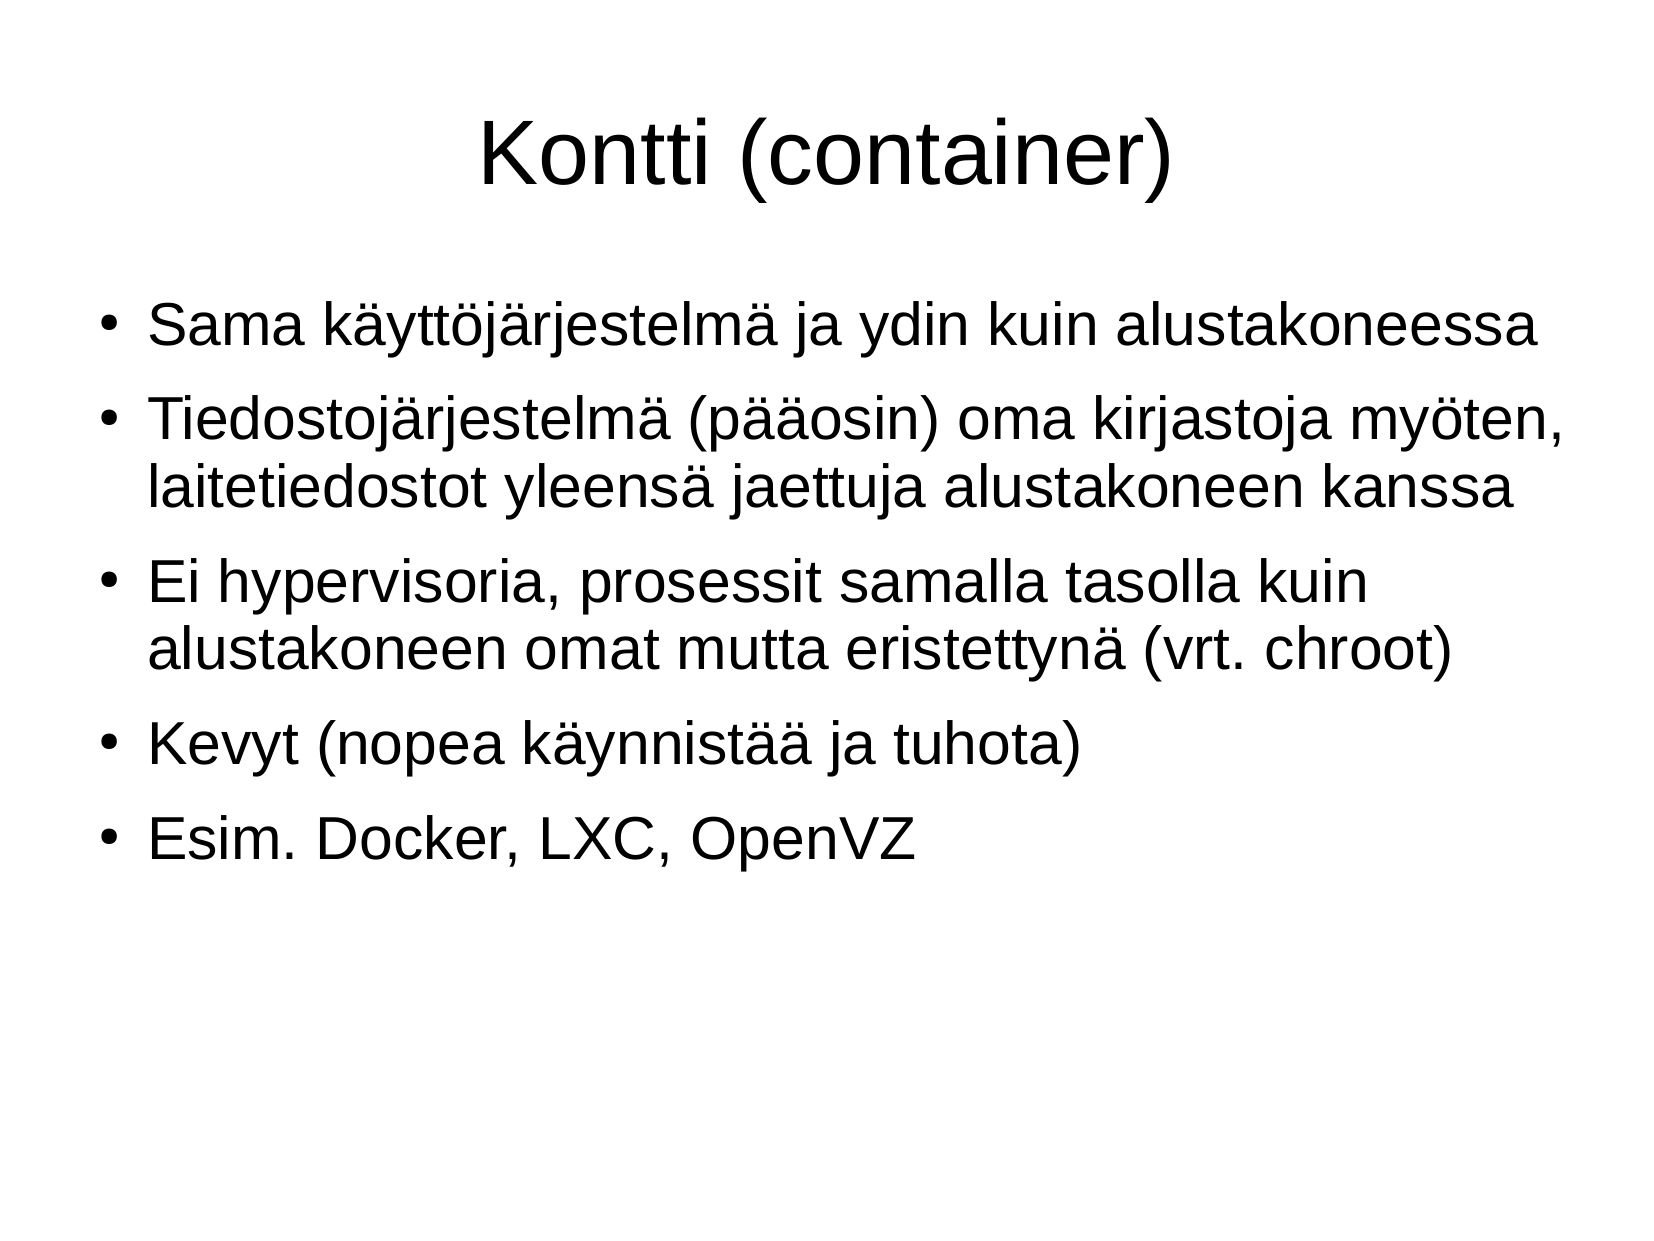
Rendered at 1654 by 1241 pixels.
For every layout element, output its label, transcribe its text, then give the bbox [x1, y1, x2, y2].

list Sama käyttöjärjestelmä ja ydin kuin alustakoneessa Tiedostojärjestelmä (pääosin) oma kirjastoja myöten, laitetiedostot yleensä jaettuja alustakoneen kanssa Ei hypervisoria, prosessit samalla tasolla kuin alustakoneen omat mutta eristettynä (vrt. chroot) Kevyt (nopea käynnistää ja tuhota) Esim. Docker, LXC, OpenVZ [82, 290, 1571, 1010]
title Kontti (container) [82, 49, 1571, 257]
